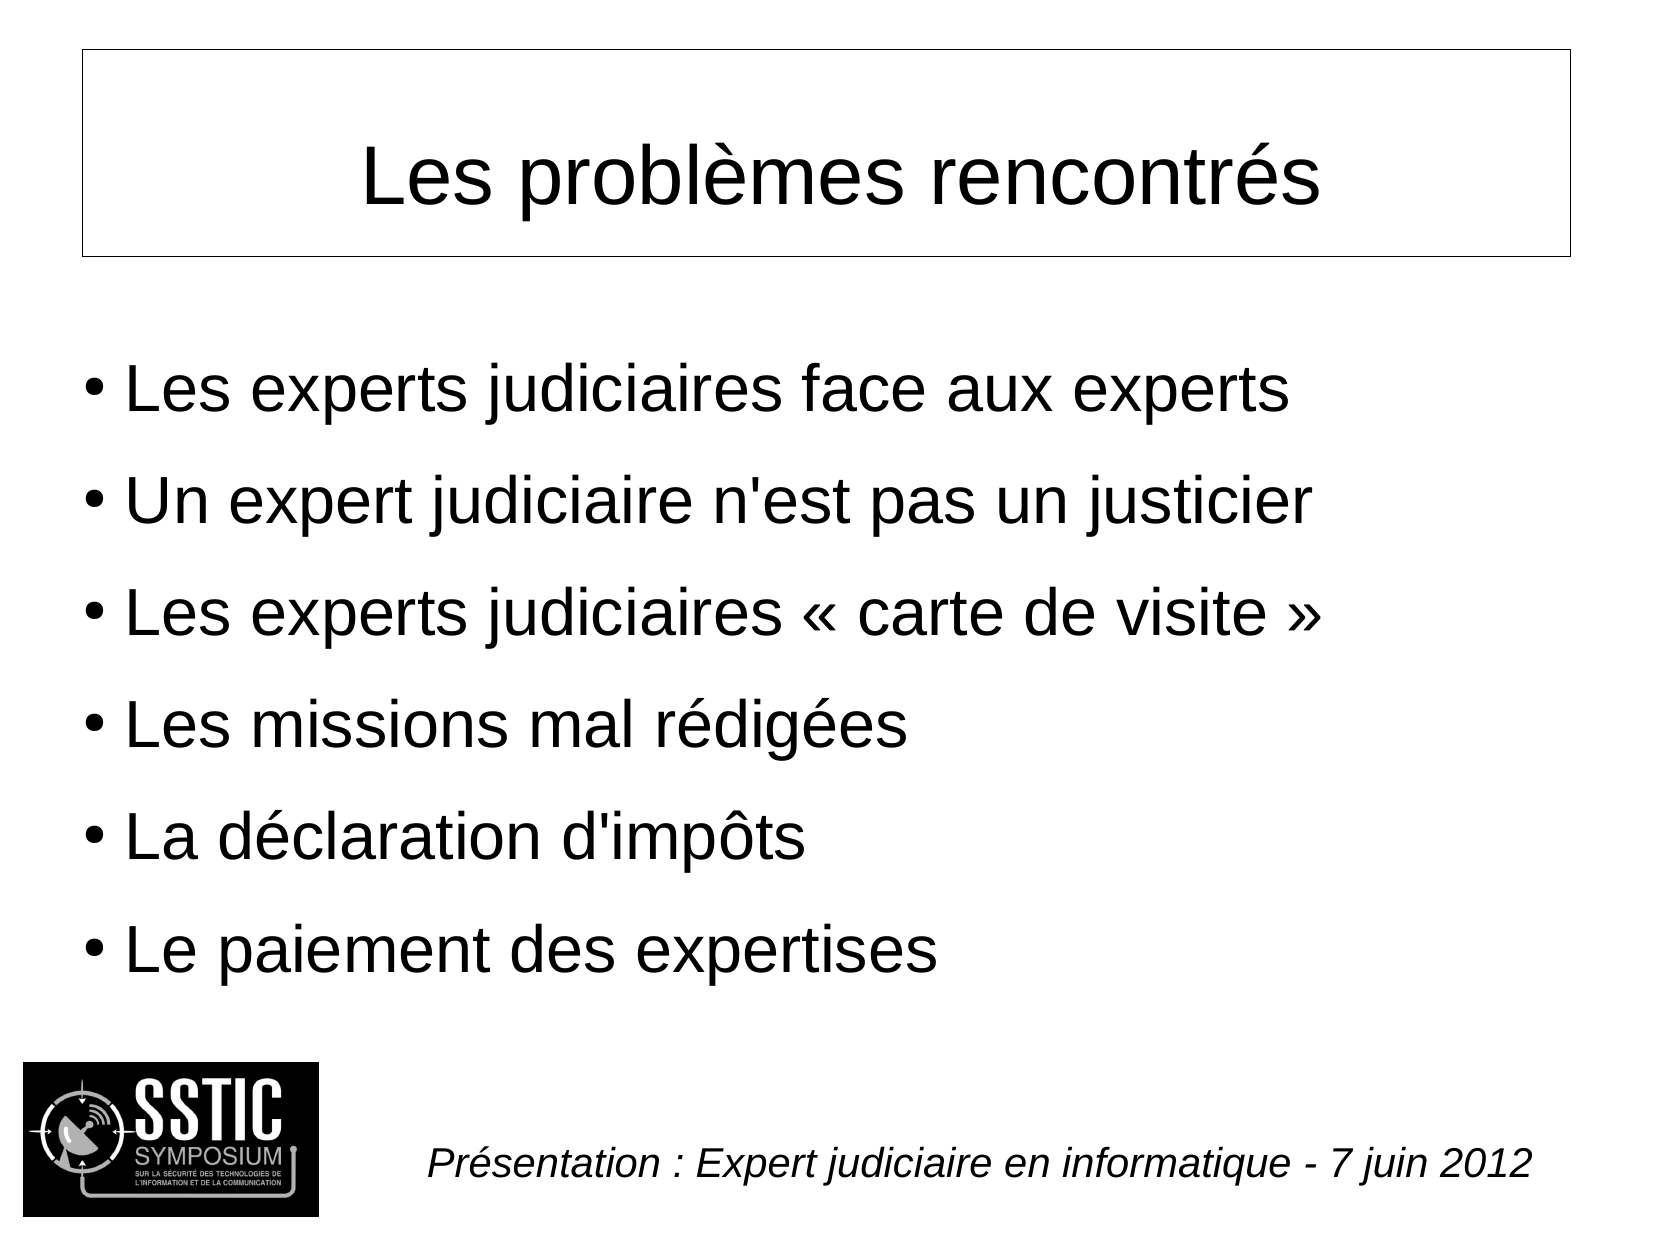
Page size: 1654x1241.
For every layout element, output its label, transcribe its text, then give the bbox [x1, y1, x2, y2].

subtitle Les experts judiciaires face aux experts Un expert judiciaire n'est pas un justicier Les experts judiciaires « carte de visite » Les missions mal rédigées La déclaration d'impôts Le paiement des expertises [82, 290, 1538, 1010]
title Les problèmes rencontrés [82, 49, 1571, 257]
picture [23, 1062, 319, 1217]
text_box Présentation : Expert judiciaire en informatique - 7 juin 2012 [377, 1110, 1583, 1217]
